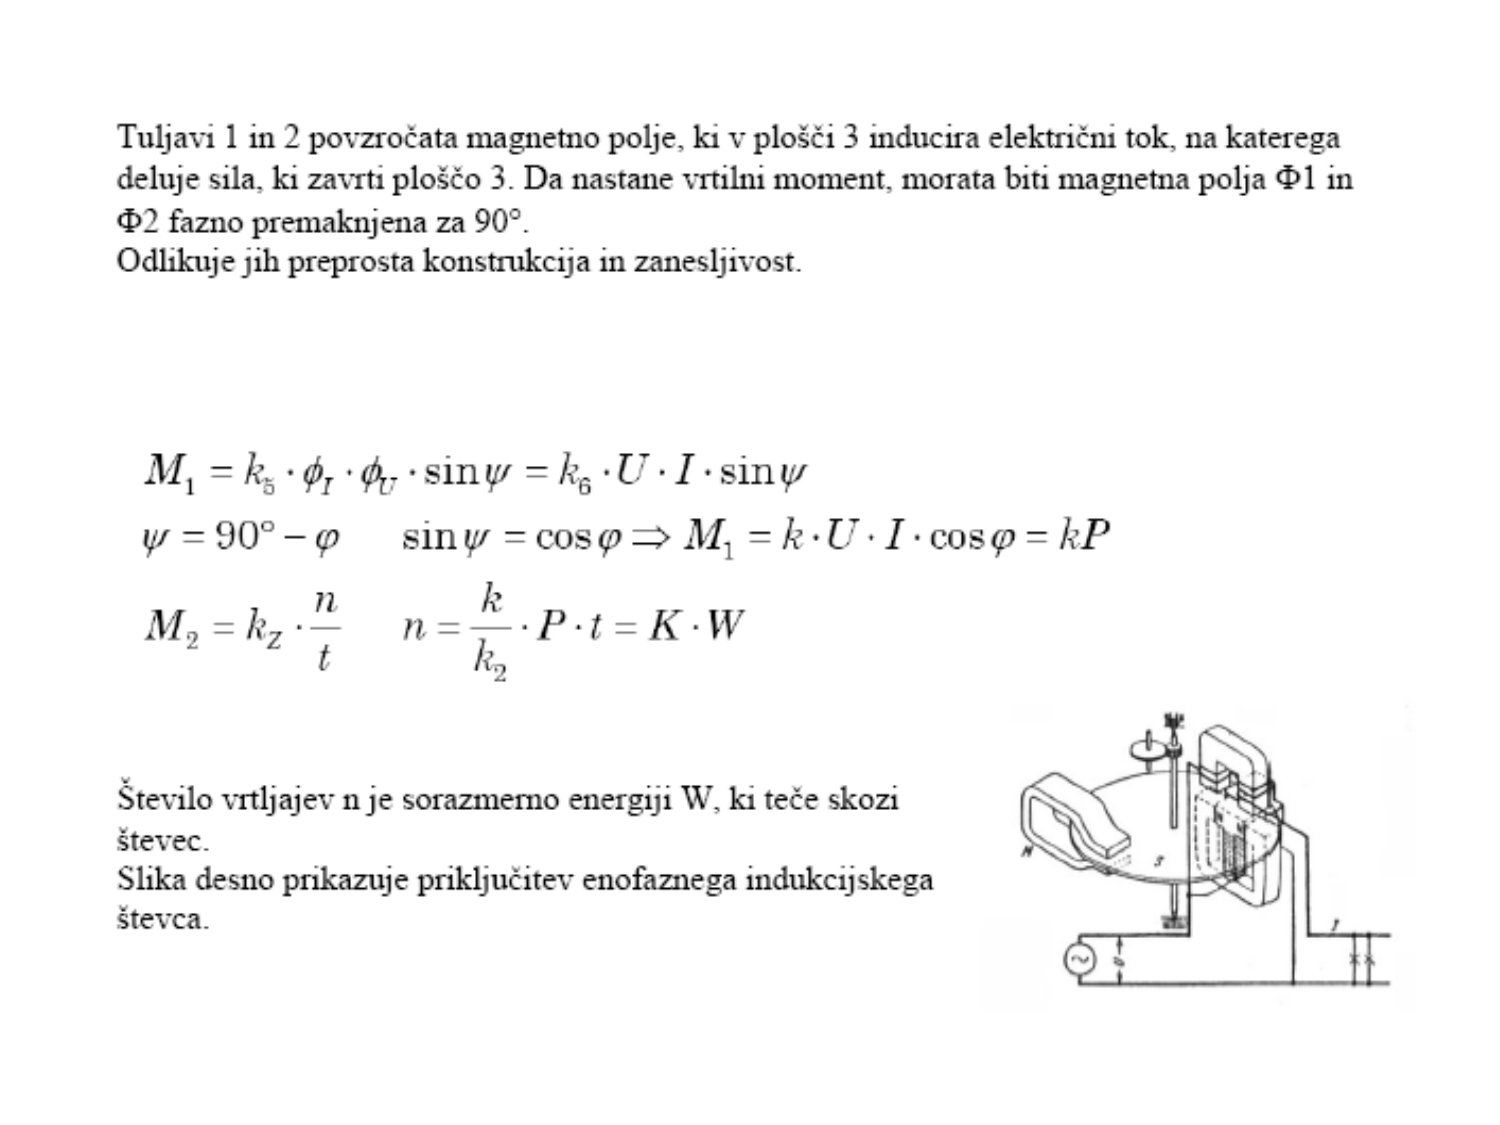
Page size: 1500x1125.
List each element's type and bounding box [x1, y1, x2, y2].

picture [53, 101, 1459, 1035]
